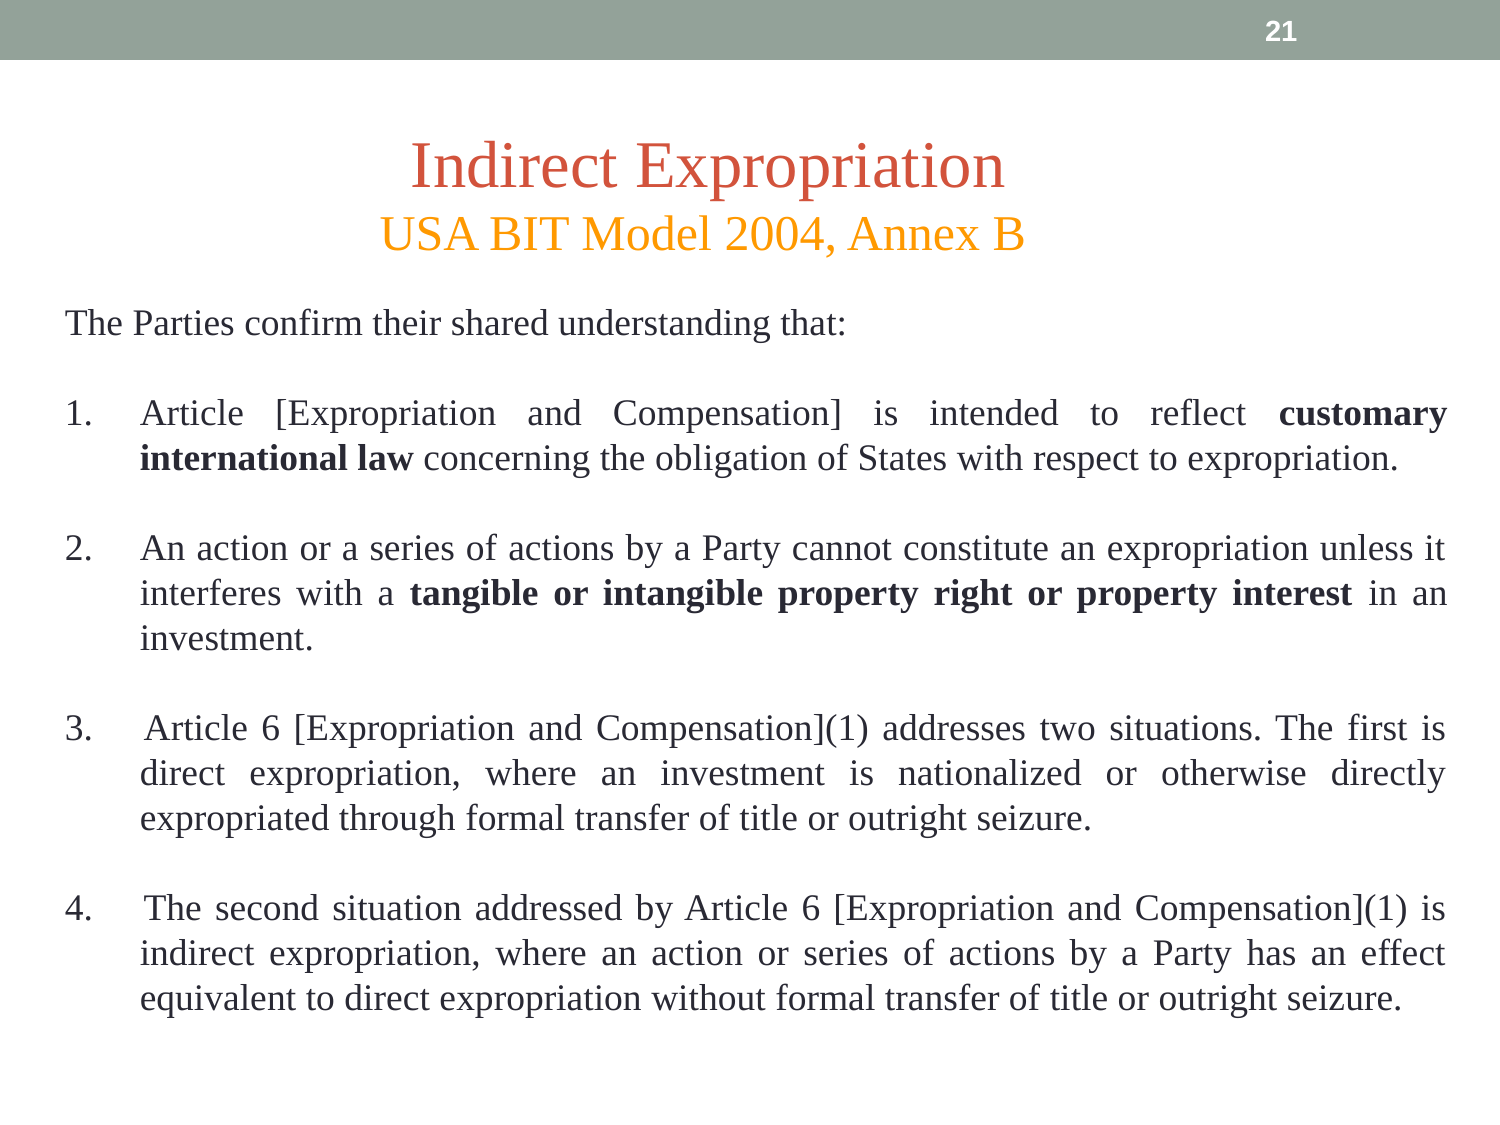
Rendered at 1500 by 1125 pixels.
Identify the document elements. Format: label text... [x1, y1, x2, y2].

text_box The Parties confirm their shared understanding that: Article [Expropriation and Compensation] is intended to reflect customary international law concerning the obligation of States with respect to expropriation. 2. An action or a series of actions by a Party cannot constitute an expropriation unless it interferes with a tangible or intangible property right or property interest in an investment. 3. Article 6 [Expropriation and Compensation](1) addresses two situations. The first is direct expropriation, where an investment is nationalized or otherwise directly expropriated through formal transfer of title or outright seizure. 4. The second situation addressed by Article 6 [Expropriation and Compensation](1) is indirect expropriation, where an action or series of actions by a Party has an effect equivalent to direct expropriation without formal transfer of title or outright seizure. [49, 290, 1463, 1106]
text_box Indirect Expropriation USA BIT Model 2004, Annex B [147, 113, 1258, 269]
slide_number <編號> [1250, 3, 1425, 57]
